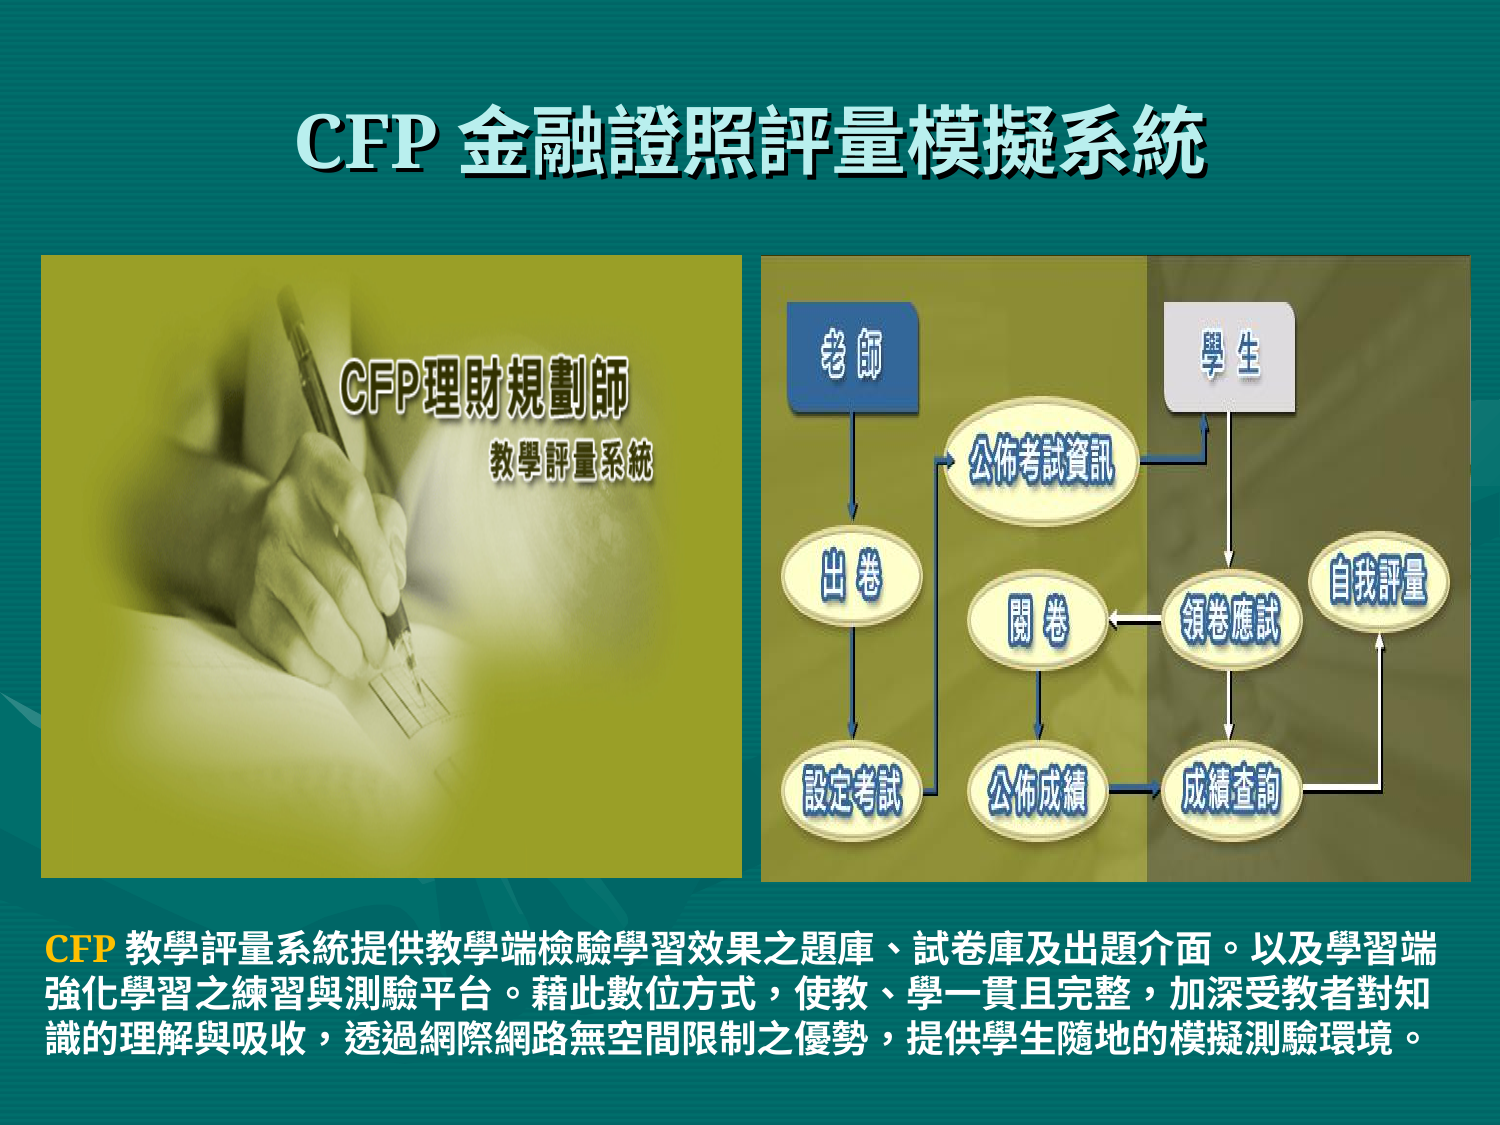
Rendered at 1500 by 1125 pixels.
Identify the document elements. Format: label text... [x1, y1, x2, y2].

text_box CFP教學評量系統提供教學端檢驗學習效果之題庫、試卷庫及出題介面。以及學習端強化學習之練習與測驗平台。藉此數位方式，使教、學一貫且完整，加深受教者對知識的理解與吸收，透過網際網路無空間限制之優勢，提供學生隨地的模擬測驗環境。 [29, 916, 1459, 1068]
title CFP金融證照評量模擬系統 [75, 45, 1426, 233]
picture [0, 0, 1500, 1125]
